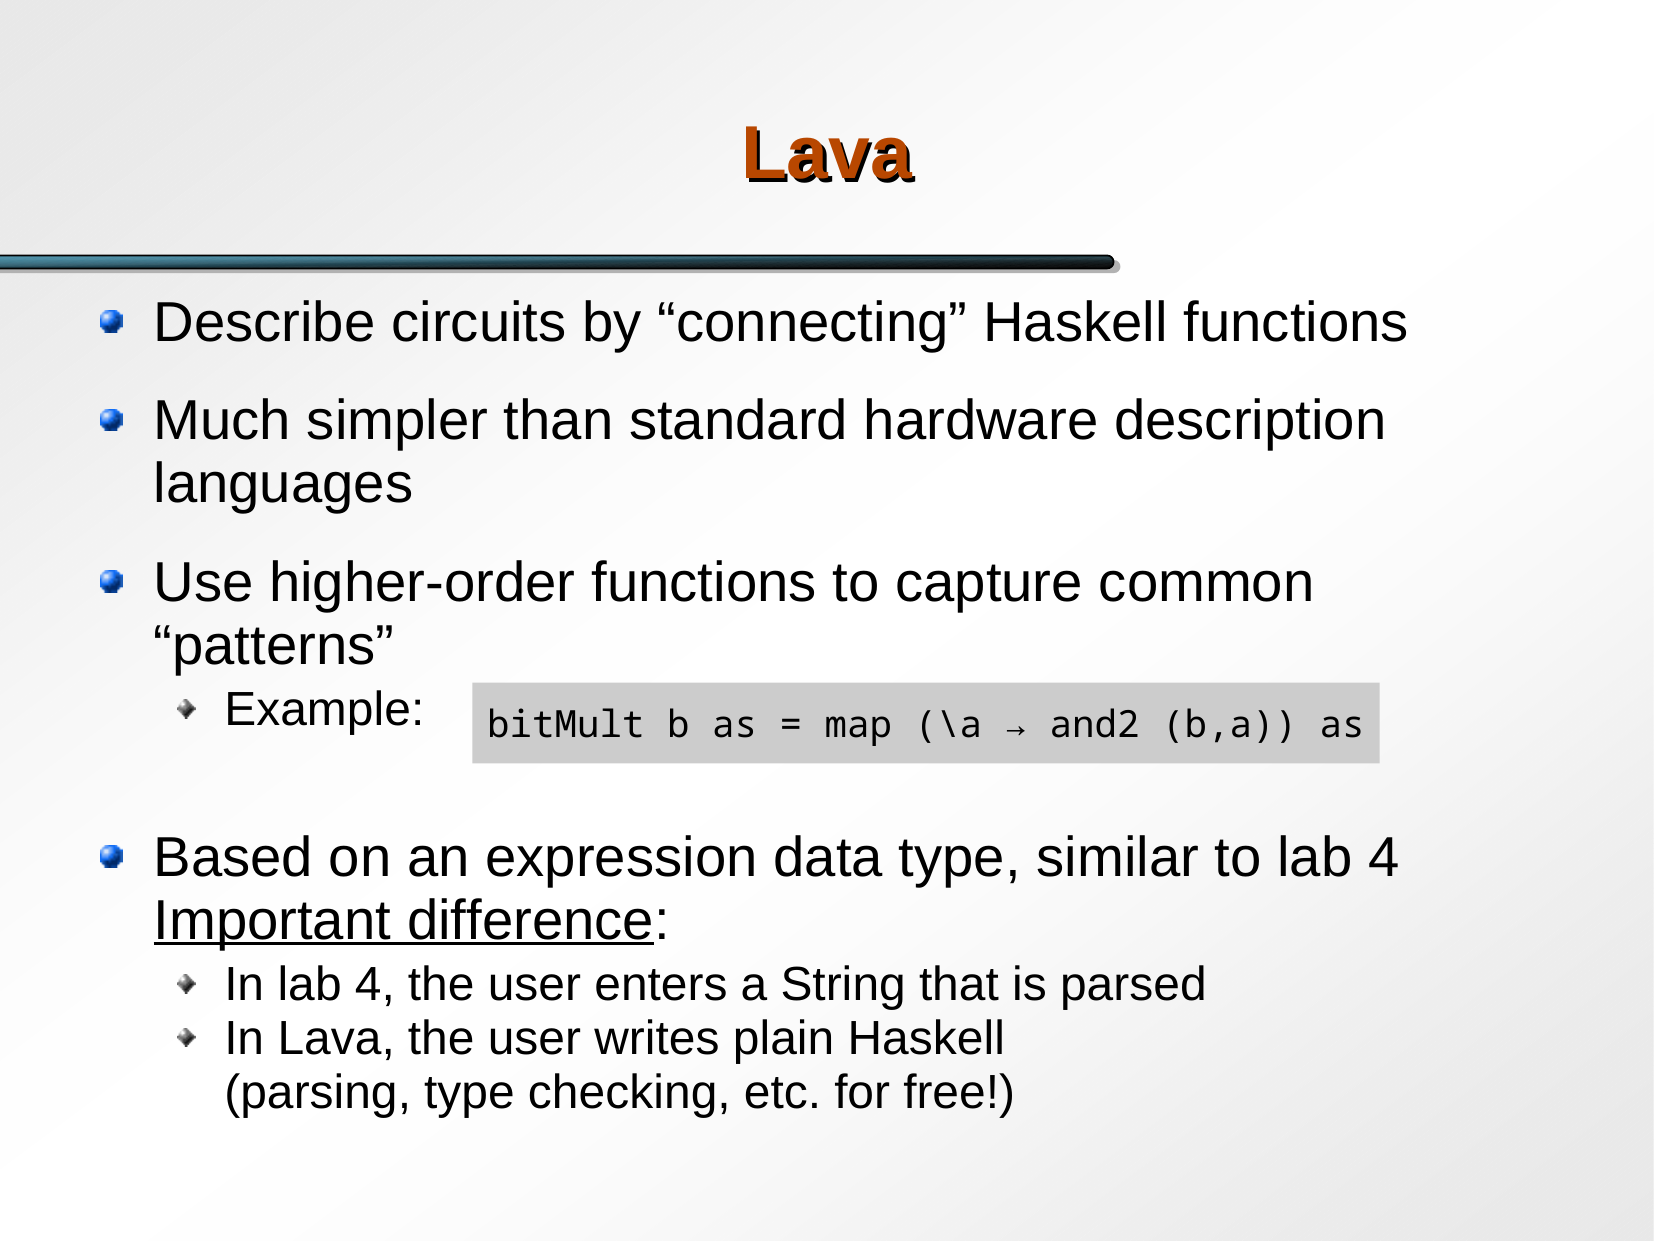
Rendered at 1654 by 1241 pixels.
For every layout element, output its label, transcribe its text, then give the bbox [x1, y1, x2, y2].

list Describe circuits by “connecting” Haskell functions Much simpler than standard hardware description languages Use higher-order functions to capture common “patterns” Example: Based on an expression data type, similar to lab 4 Important difference: In lab 4, the user enters a String that is parsed In Lava, the user writes plain Haskell (parsing, type checking, etc. for free!) [82, 290, 1571, 1119]
title Lava [82, 49, 1571, 257]
text_box bitMult b as = map (\a → and2 (b,a)) as [472, 682, 1380, 764]
